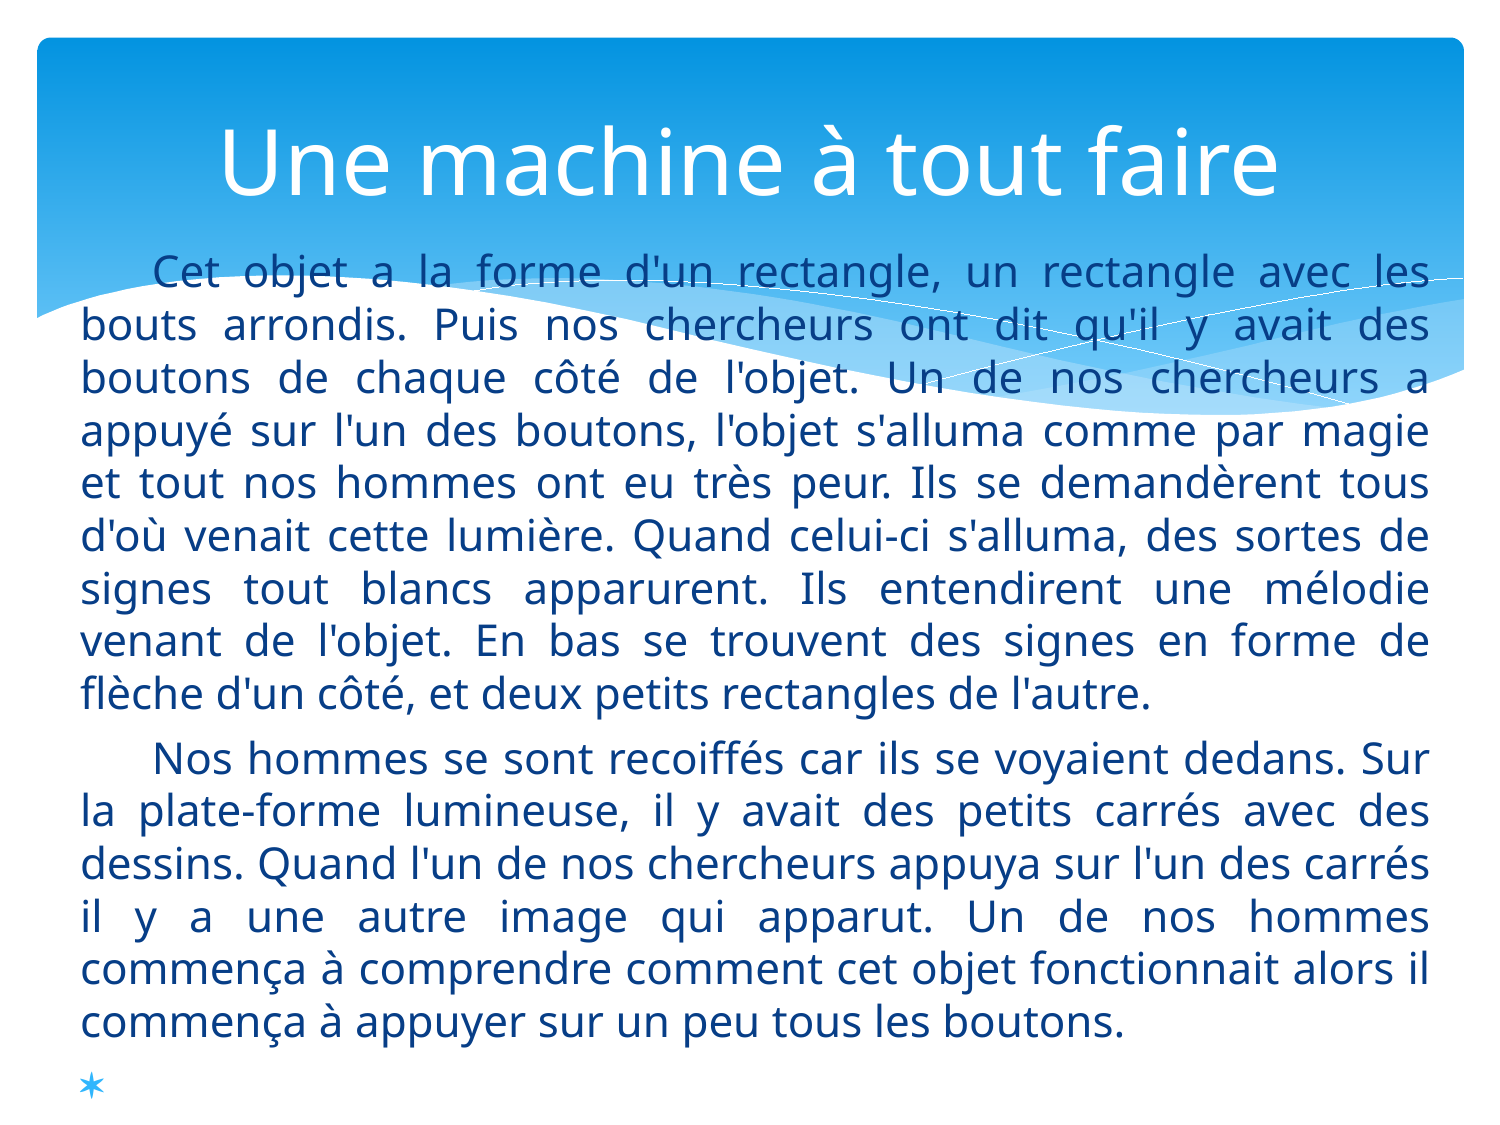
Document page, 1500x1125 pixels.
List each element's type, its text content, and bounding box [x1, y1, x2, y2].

title Une machine à tout faire [75, 55, 1426, 262]
list Cet objet a la forme d'un rectangle, un rectangle avec les bouts arrondis. Puis nos chercheurs ont dit qu'il y avait des boutons de chaque côté de l'objet. Un de nos chercheurs a appuyé sur l'un des boutons, l'objet s'alluma comme par magie et tout nos hommes ont eu très peur. Ils se demandèrent tous d'où venait cette lumière. Quand celui-ci s'alluma, des sortes de signes tout blancs apparurent. Ils entendirent une mélodie venant de l'objet. En bas se trouvent des signes en forme de flèche d'un côté, et deux petits rectangles de l'autre. Nos hommes se sont recoiffés car ils se voyaient dedans. Sur la plate-forme lumineuse, il y avait des petits carrés avec des dessins. Quand l'un de nos chercheurs appuya sur l'un des carrés il y a une autre image qui apparut. Un de nos hommes commença à comprendre comment cet objet fonctionnait alors il commença à appuyer sur un peu tous les boutons. [64, 231, 1447, 1064]
